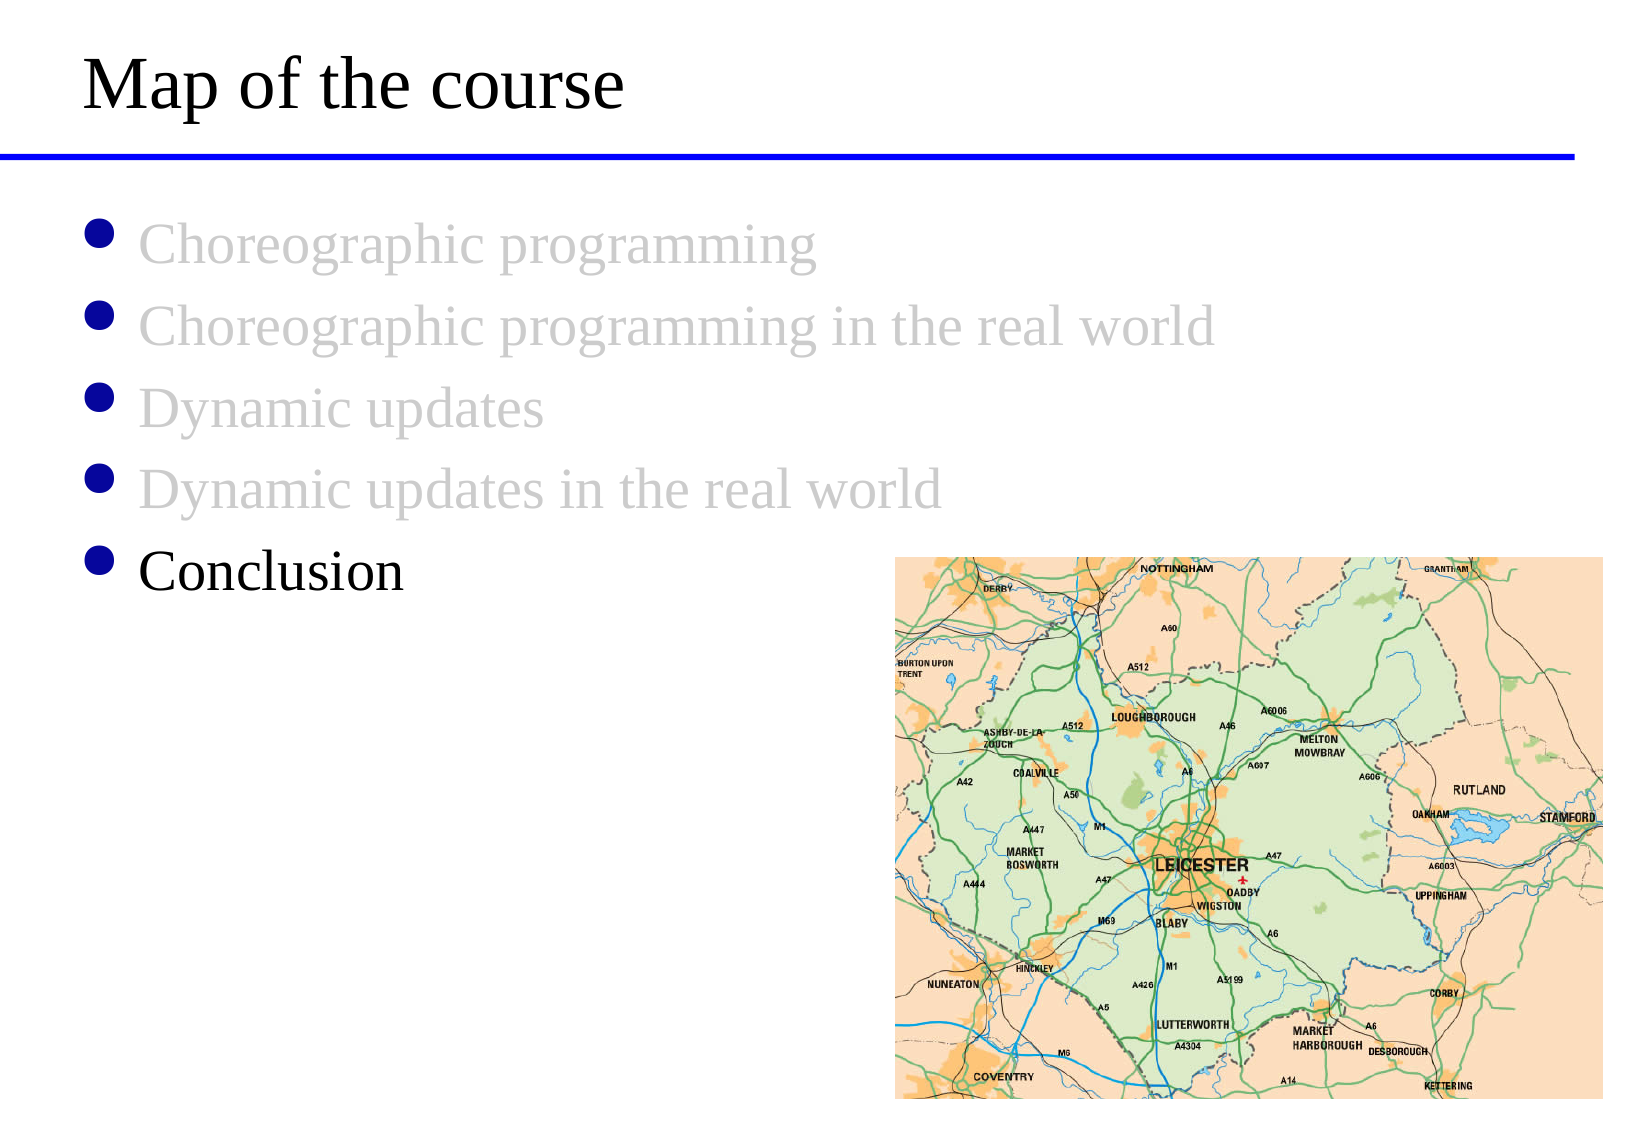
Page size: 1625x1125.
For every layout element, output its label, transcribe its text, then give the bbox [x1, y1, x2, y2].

title Map of the course [67, 27, 1544, 131]
picture [895, 557, 1603, 1099]
list Choreographic programming Choreographic programming in the real world Dynamic updates Dynamic updates in the real world Conclusion [67, 198, 1544, 1061]
